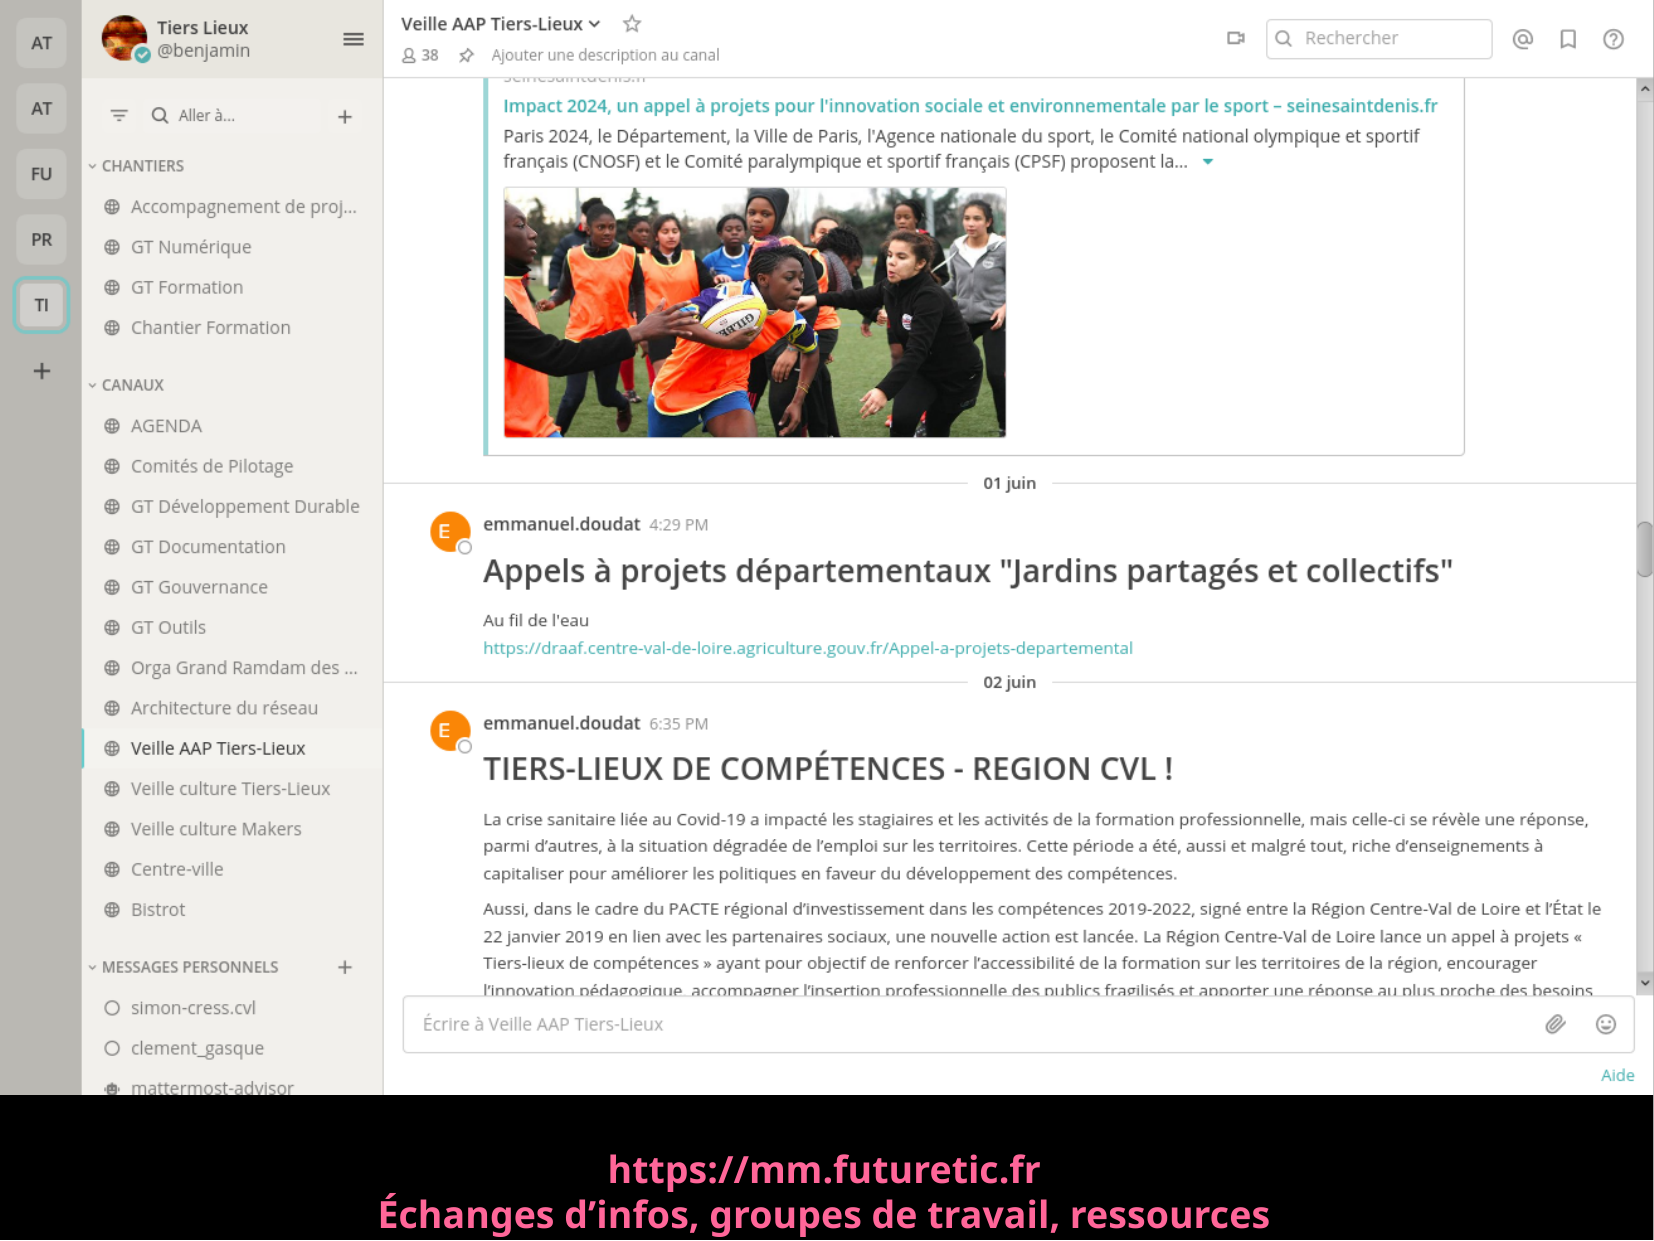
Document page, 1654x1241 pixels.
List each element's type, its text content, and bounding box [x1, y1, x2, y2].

picture [0, 0, 1654, 1095]
text_box https://mm.futuretic.fr Échanges d’infos, groupes de travail, ressources [222, 1138, 1428, 1241]
